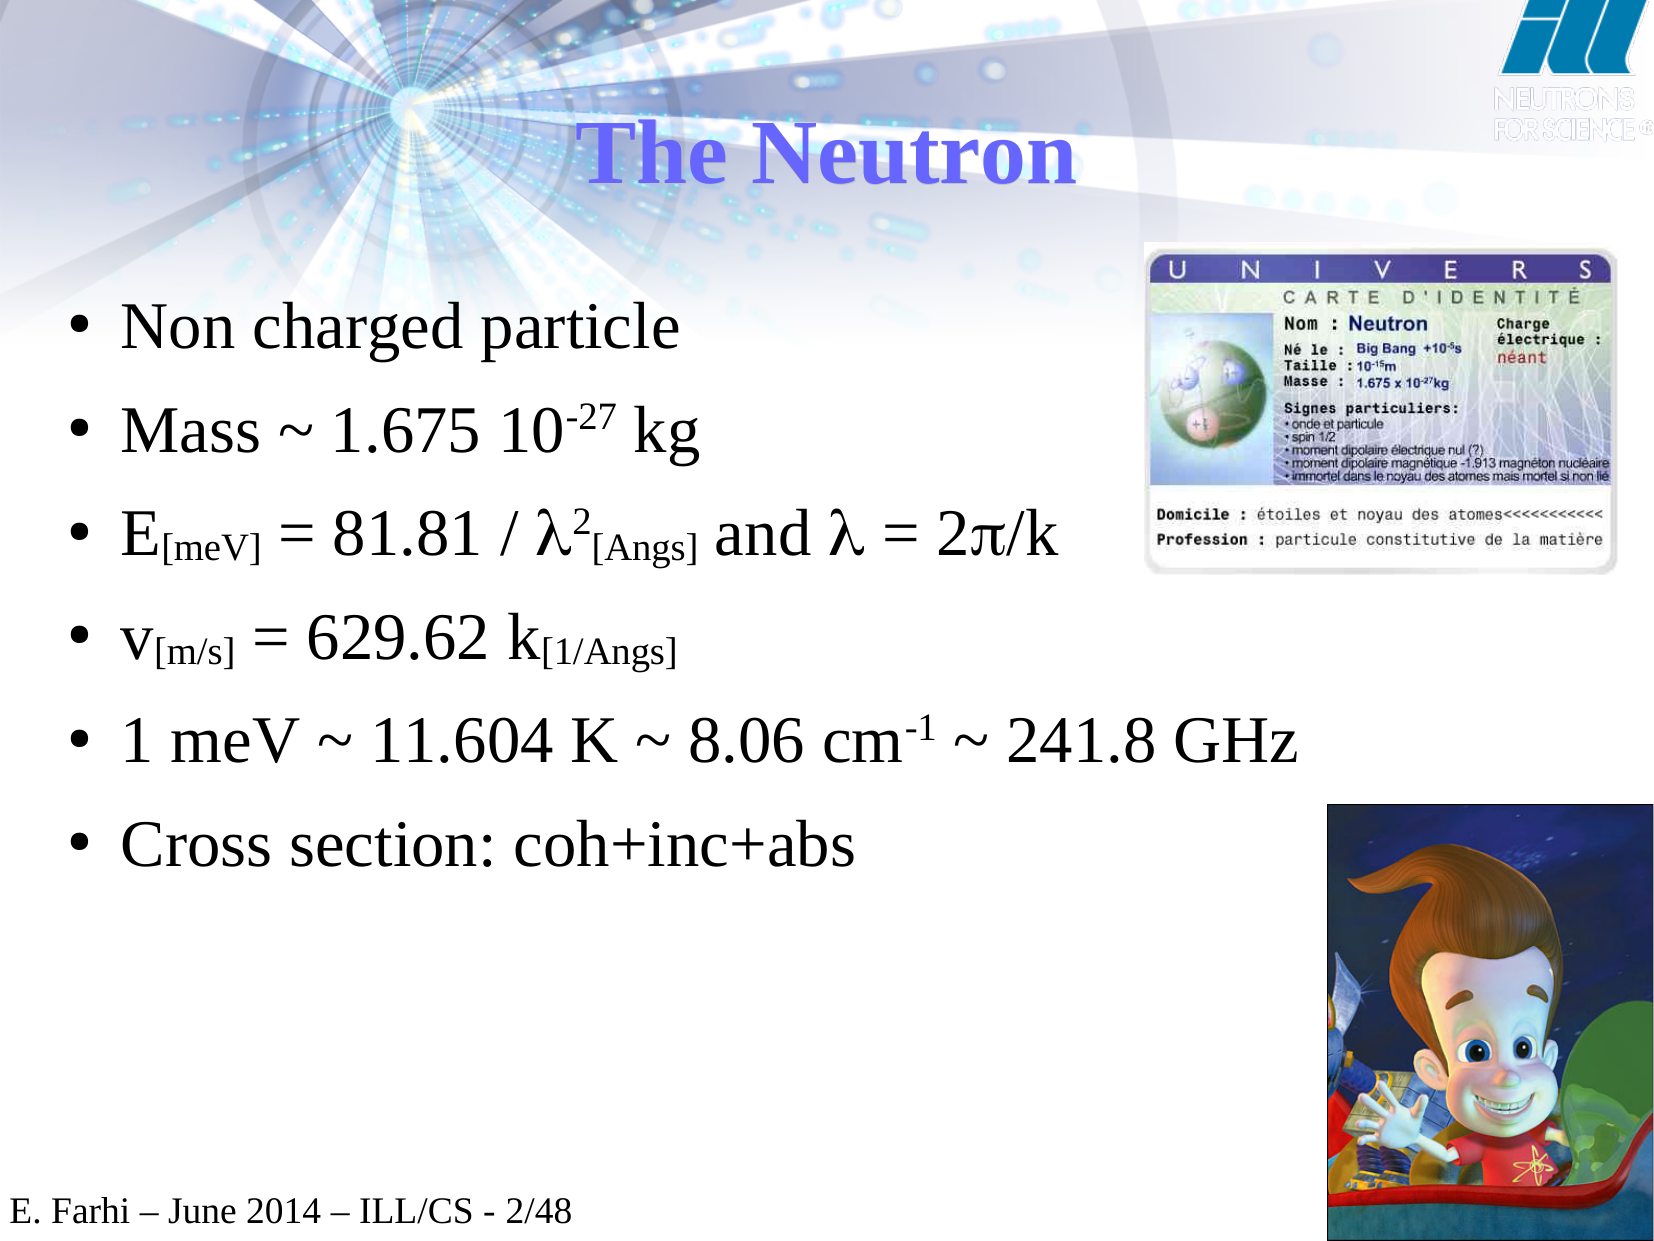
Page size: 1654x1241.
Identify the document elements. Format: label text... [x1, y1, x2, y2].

title The Neutron [82, 49, 1571, 257]
picture [0, 0, 1654, 575]
picture [1327, 804, 1654, 1241]
list Non charged particle Mass ~ 1.675 10-27 kg E[meV] = 81.81 / l2[Angs] and l = 2p/k v[m/s] = 629.62 k[1/Angs] 1 meV ~ 11.604 K ~ 8.06 cm-1 ~ 241.8 GHz Cross section: coh+inc+abs [49, 288, 1505, 1009]
